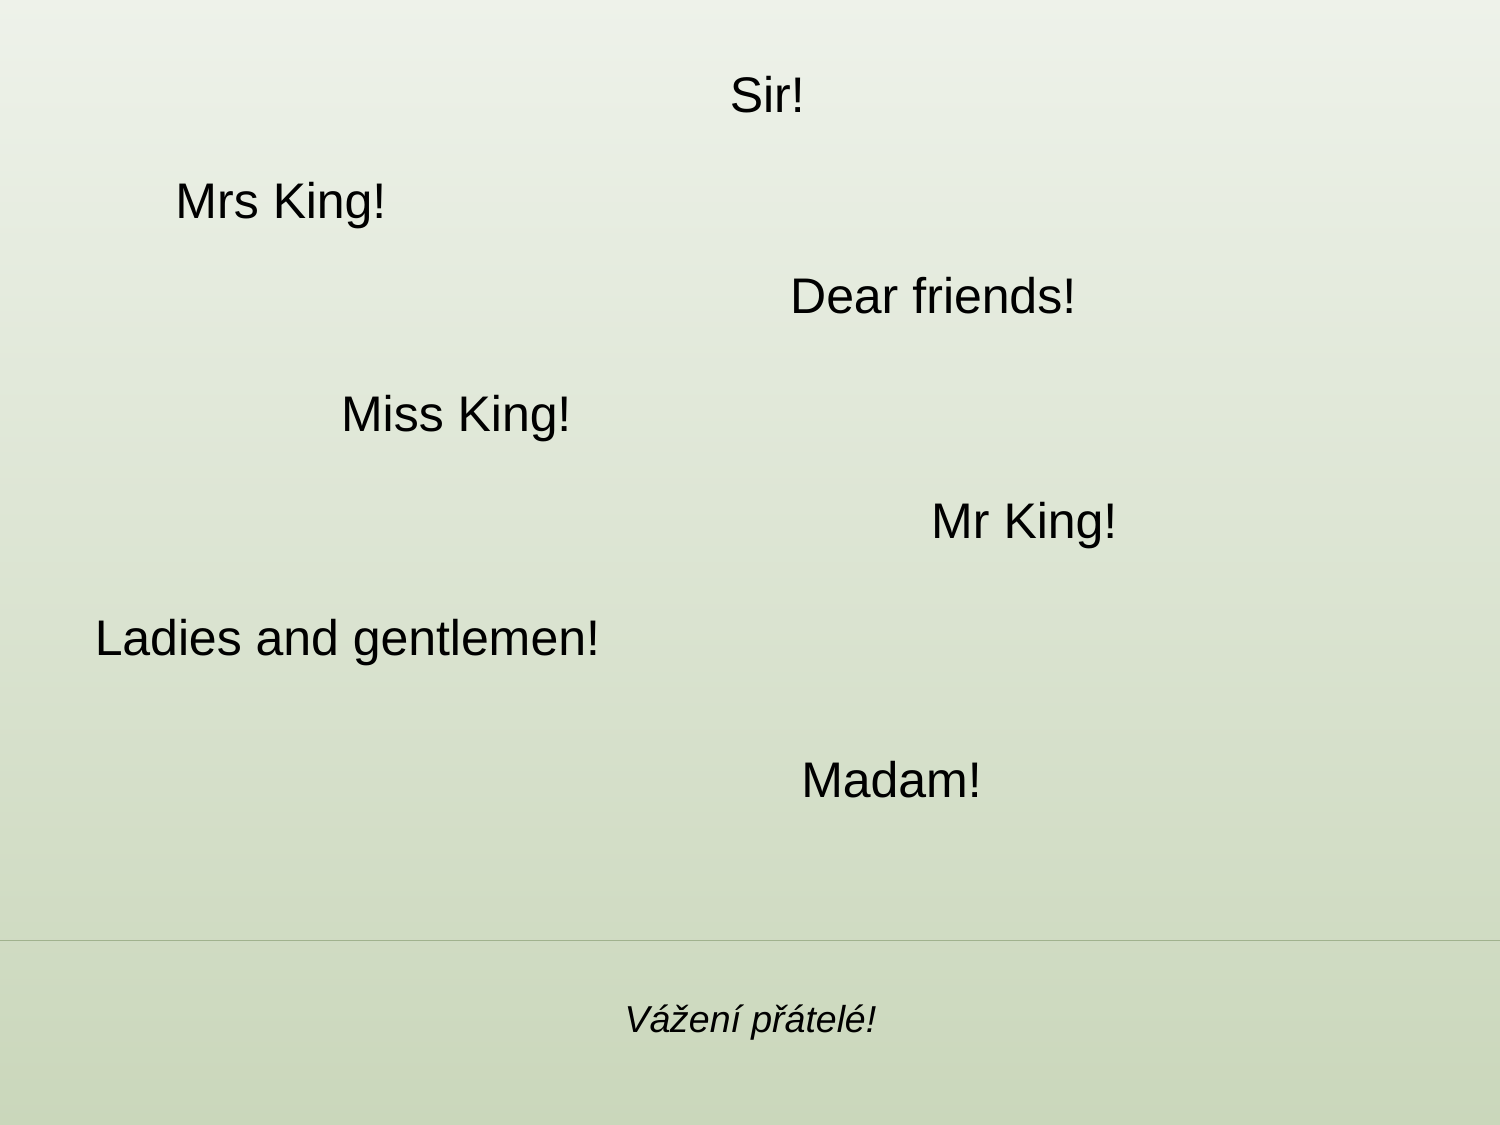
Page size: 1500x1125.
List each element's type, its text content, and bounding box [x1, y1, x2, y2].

text_box Mrs King! [160, 160, 402, 237]
text_box Vážení přátelé! [609, 987, 892, 1049]
text_box Dear friends! [775, 255, 1092, 331]
text_box Madam! [786, 739, 997, 816]
text_box Ladies and gentlemen! [80, 597, 616, 674]
text_box Sir! [715, 54, 820, 131]
text_box Mr King! [916, 481, 1133, 557]
text_box Miss King! [326, 373, 587, 449]
